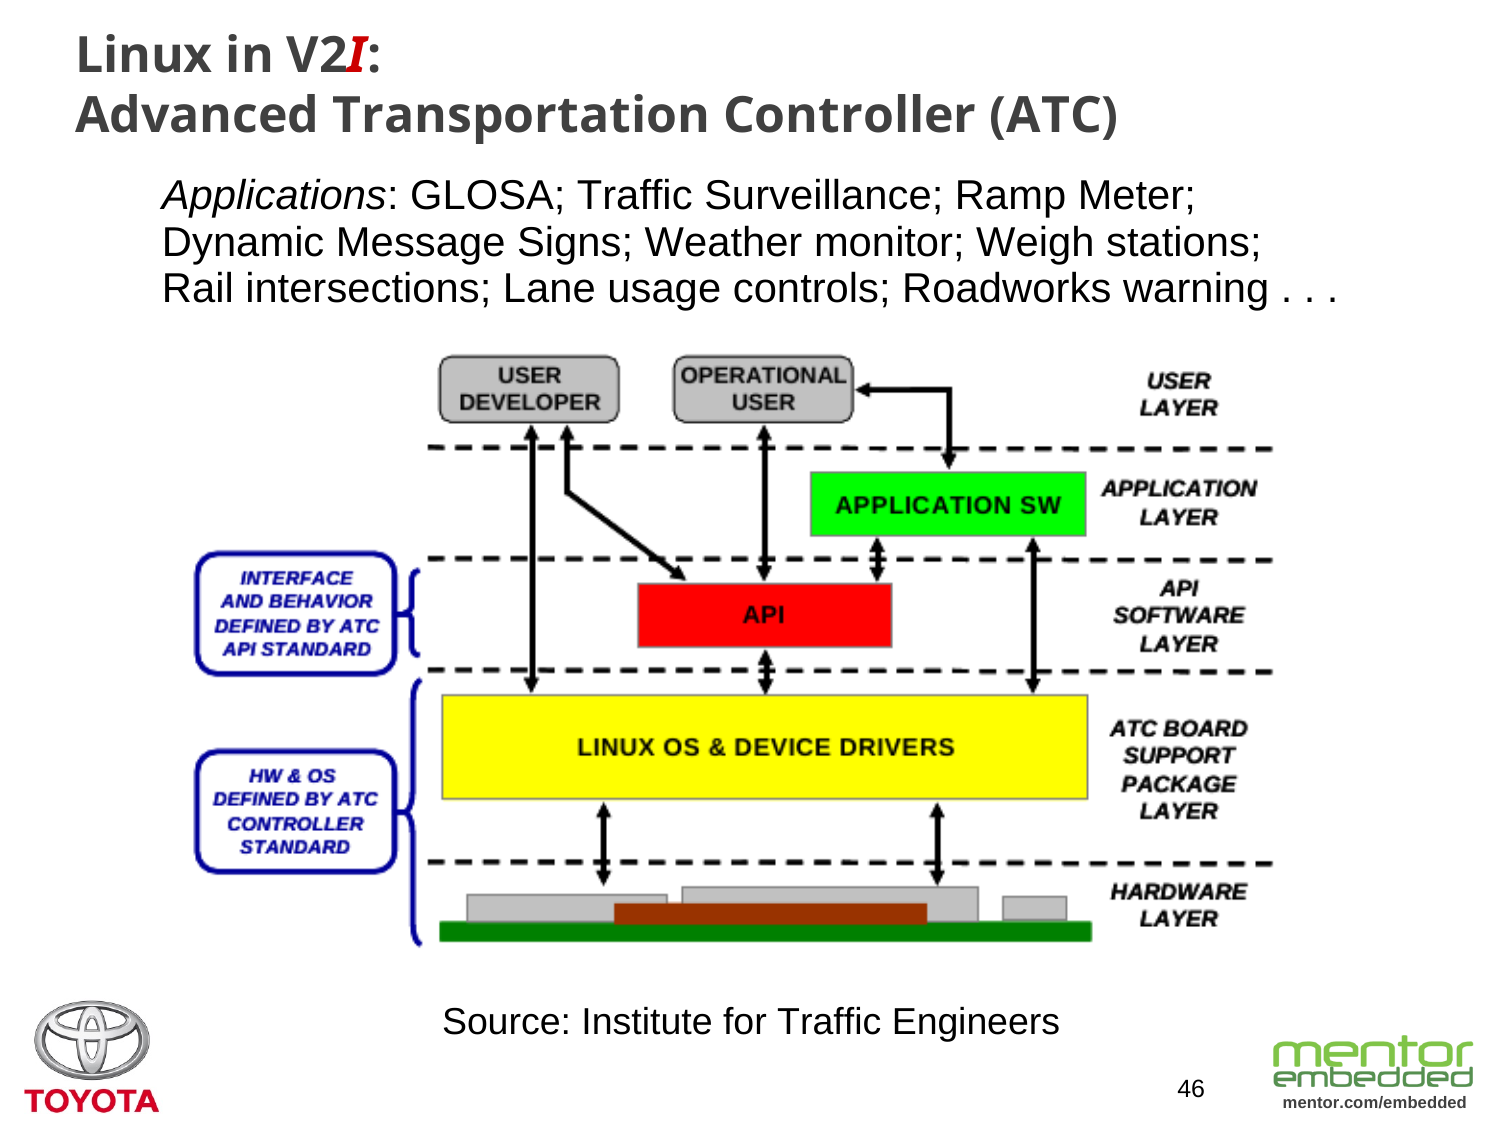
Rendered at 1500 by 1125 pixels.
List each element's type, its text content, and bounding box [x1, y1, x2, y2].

picture [1268, 1030, 1476, 1092]
text_box Source: Institute for Traffic Engineers [427, 993, 1073, 1051]
picture [24, 998, 163, 1114]
text_box Linux in V2I: Advanced Transportation Controller (ATC) [0, 14, 1500, 150]
picture [123, 299, 1377, 976]
text_box Applications: GLOSA; Traffic Surveillance; Ramp Meter; Dynamic Message Signs; Weather monitor; Weigh stations; Rail intersections; Lane usage controls; Roadworks warning . . . [147, 165, 1354, 320]
